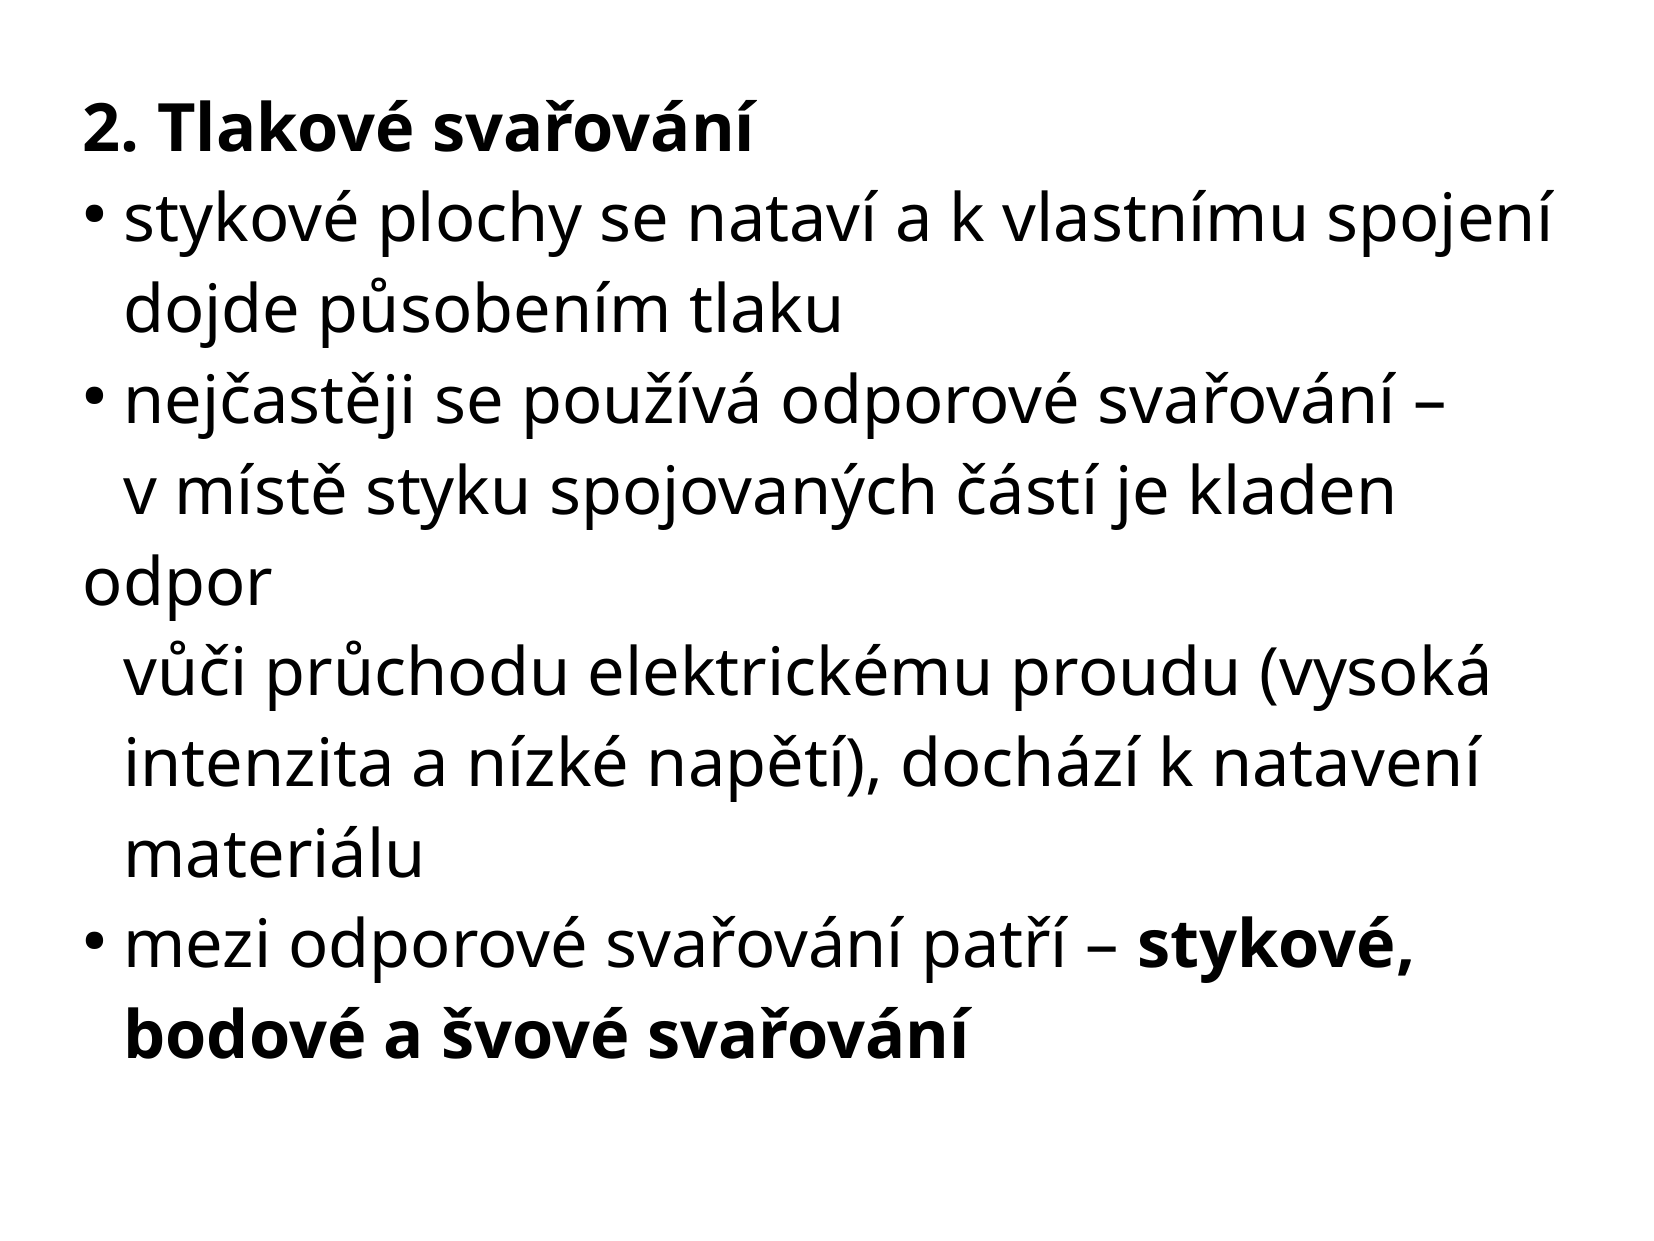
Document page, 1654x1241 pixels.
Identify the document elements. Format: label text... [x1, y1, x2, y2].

subtitle 2. Tlakové svařování stykové plochy se nataví a k vlastnímu spojení dojde působením tlaku nejčastěji se používá odporové svařování – v místě styku spojovaných částí je kladen odpor vůči průchodu elektrickému proudu (vysoká intenzita a nízké napětí), dochází k natavení materiálu mezi odporové svařování patří – stykové, bodové a švové svařování [82, 56, 1571, 1102]
